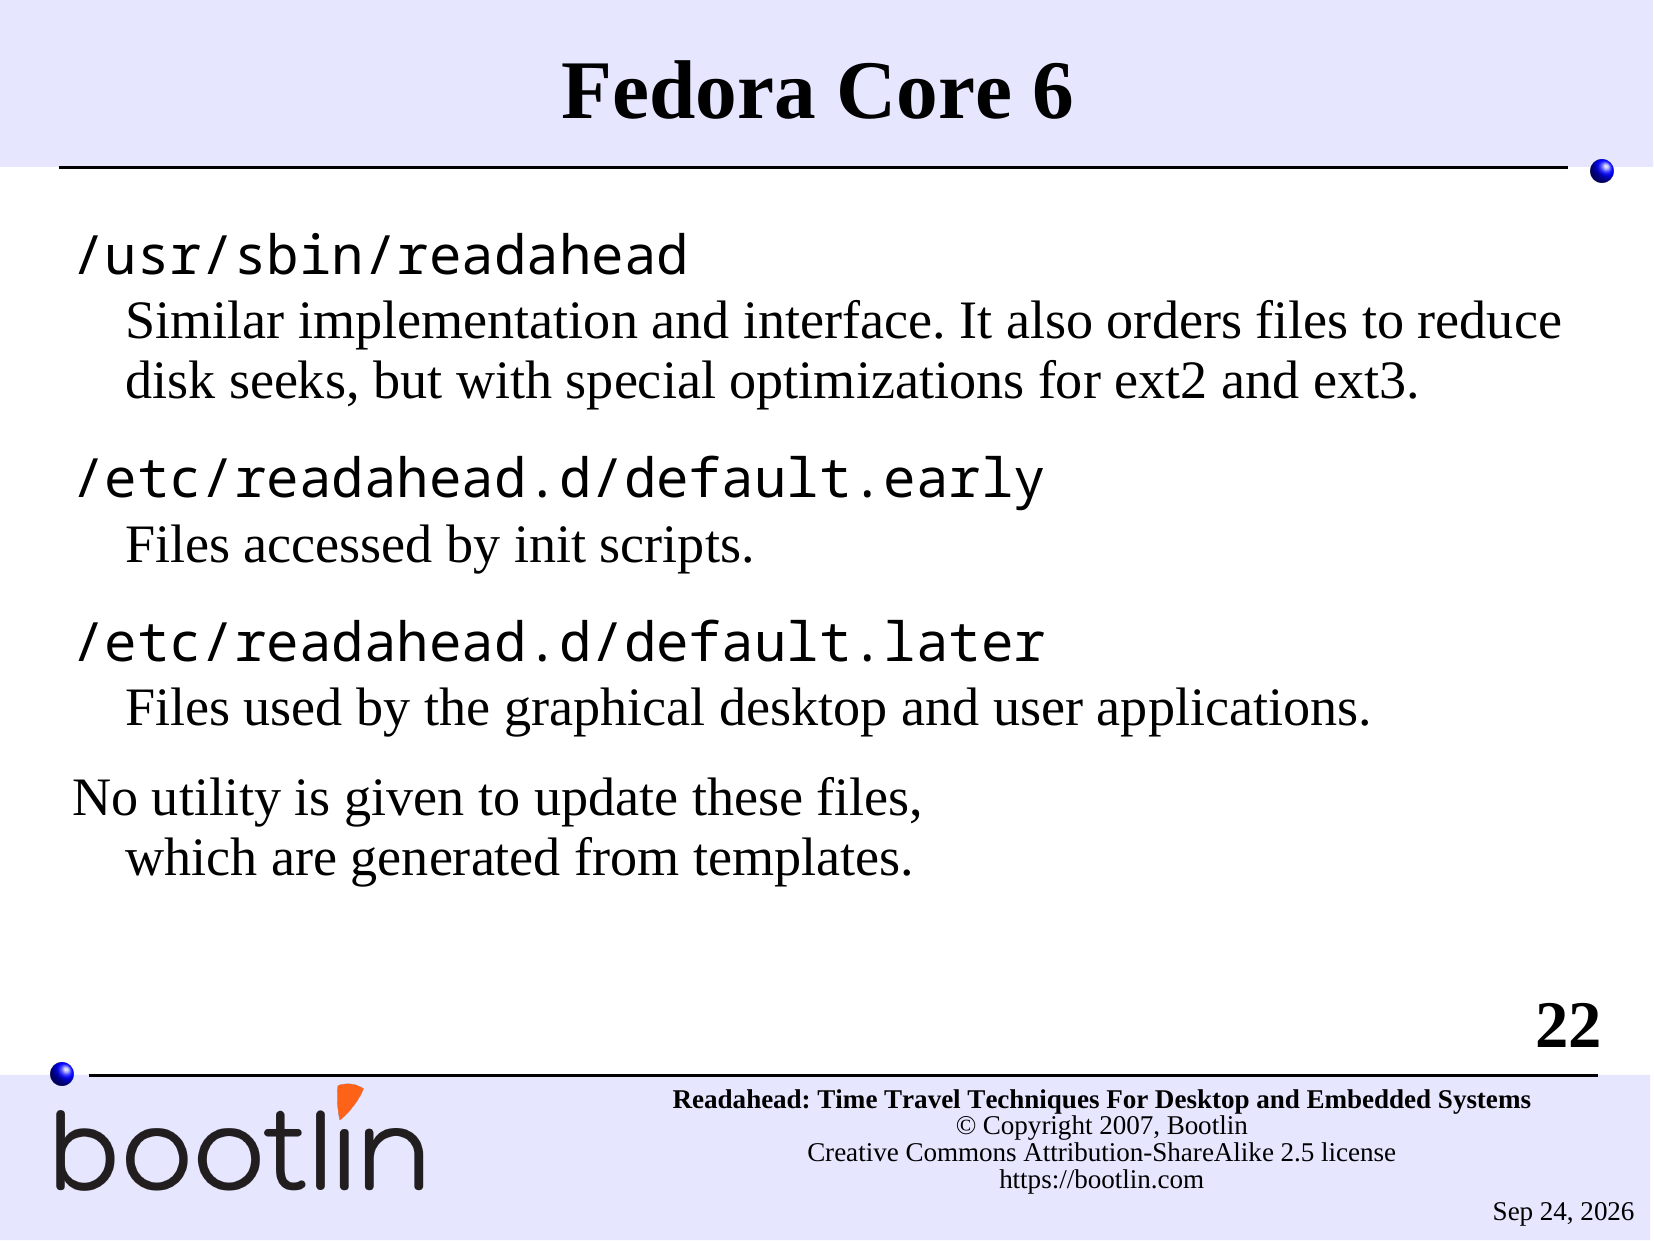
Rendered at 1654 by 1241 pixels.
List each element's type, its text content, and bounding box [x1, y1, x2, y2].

title Fedora Core 6 [33, 29, 1604, 153]
picture [17, 1060, 462, 1230]
list /usr/sbin/readahead Similar implementation and interface. It also orders files to reduce disk seeks, but with special optimizations for ext2 and ext3. /etc/readahead.d/default.early Files accessed by init scripts. /etc/readahead.d/default.later Files used by the graphical desktop and user applications. No utility is given to update these files, which are generated from templates. [54, 216, 1574, 1066]
